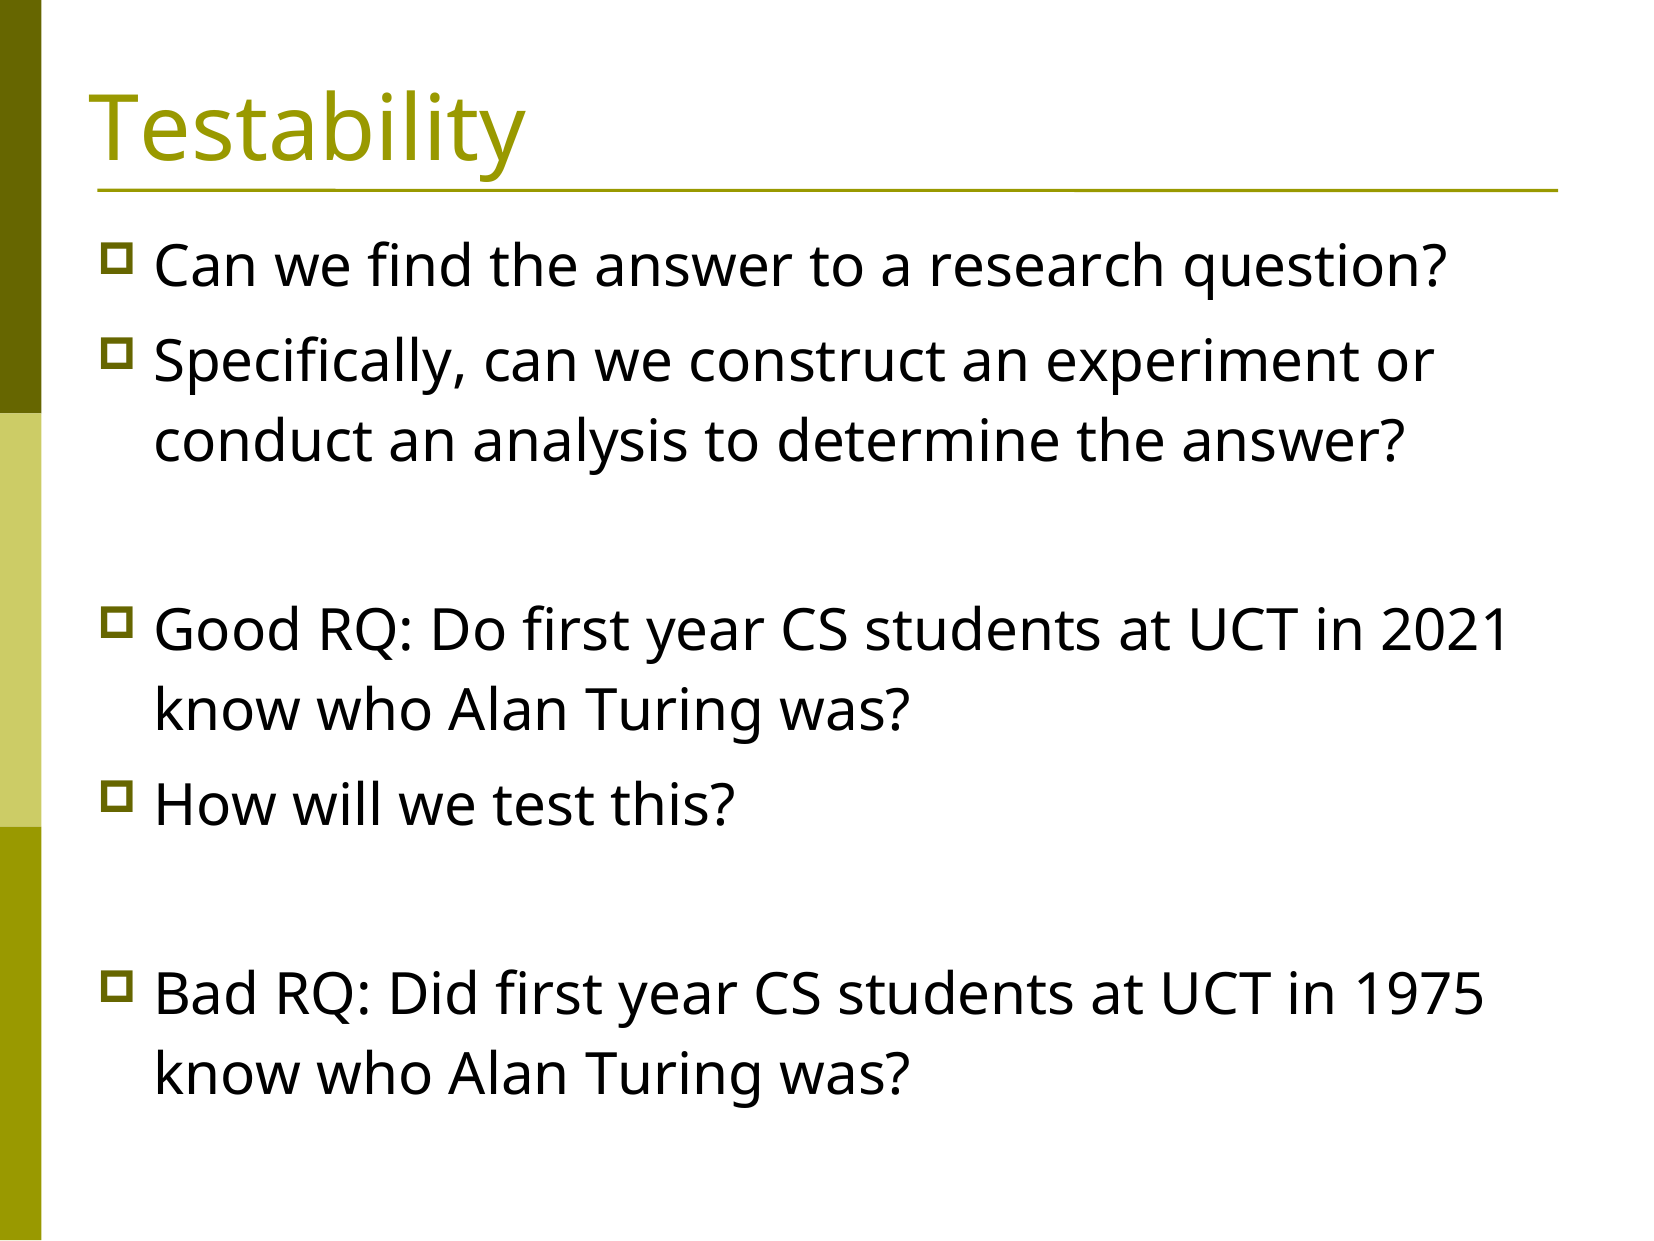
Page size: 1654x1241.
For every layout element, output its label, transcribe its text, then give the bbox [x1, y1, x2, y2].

title Testability [88, 43, 1577, 207]
list Can we find the answer to a research question? Specifically, can we construct an experiment or conduct an analysis to determine the answer? Good RQ: Do first year CS students at UCT in 2021 know who Alan Turing was? How will we test this? Bad RQ: Did first year CS students at UCT in 1975 know who Alan Turing was? [82, 216, 1571, 1033]
